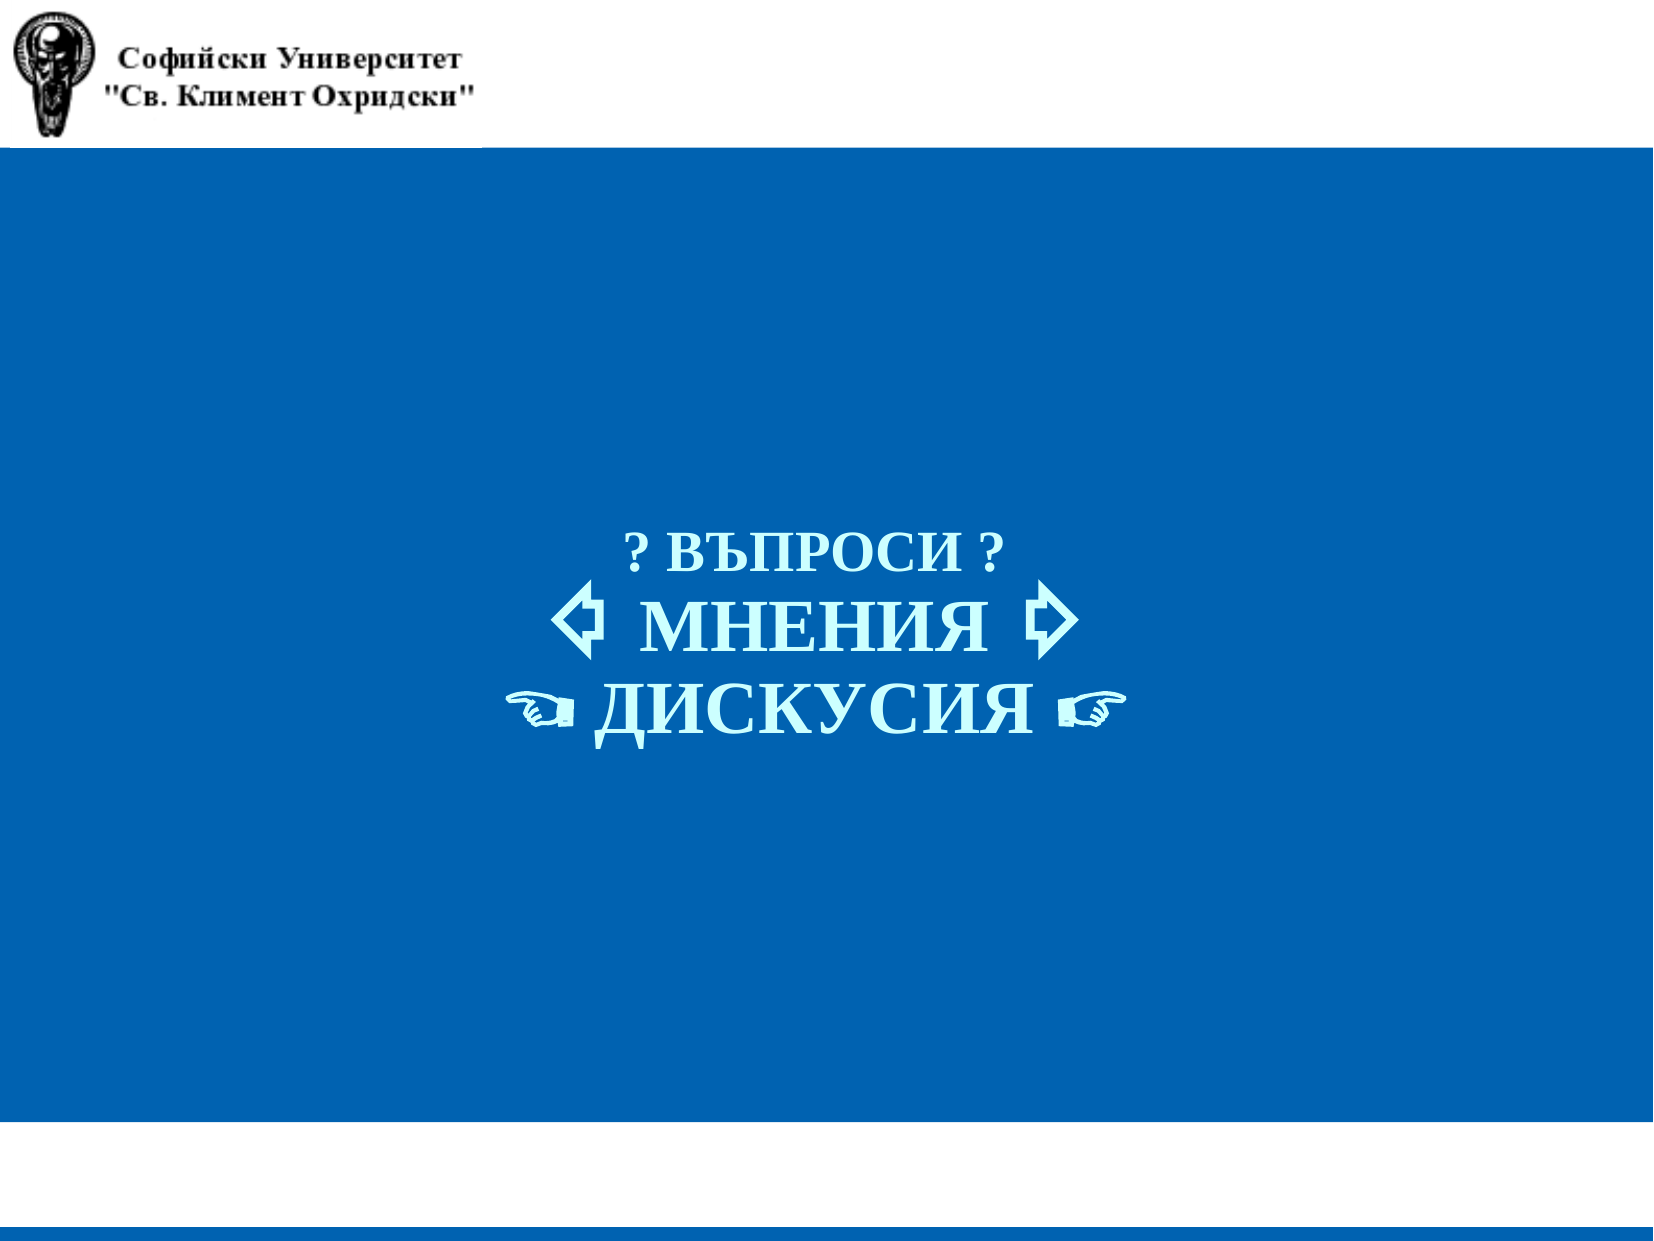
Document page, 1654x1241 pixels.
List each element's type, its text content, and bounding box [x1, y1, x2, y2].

picture [10, 0, 482, 148]
text_box ? ВЪПРОСИ ? ⇦ МНЕНИЯ ⇨  ДИСКУСИЯ  [0, 147, 1653, 1123]
